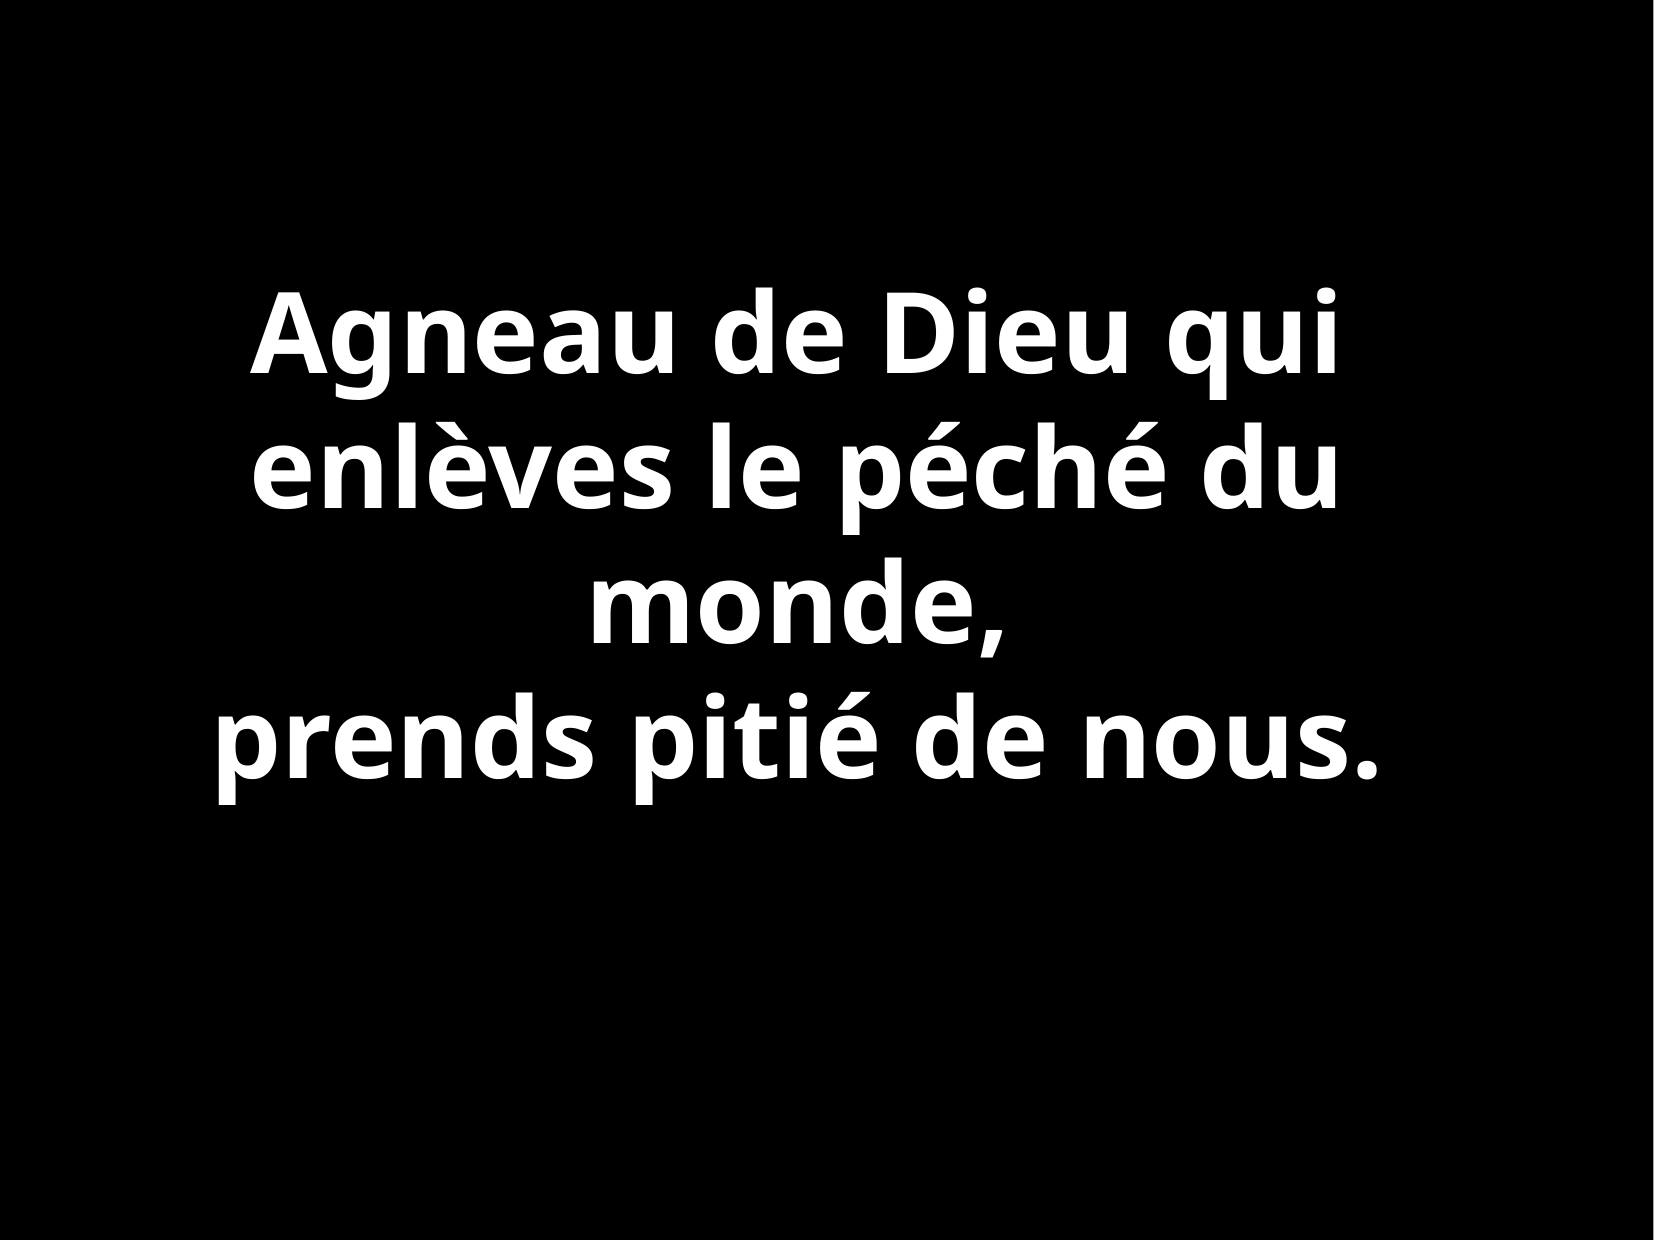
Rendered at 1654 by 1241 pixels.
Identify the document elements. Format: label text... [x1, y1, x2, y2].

text_box Agneau de Dieu qui enlèves le péché du monde, prends pitié de nous. [88, 88, 1507, 975]
